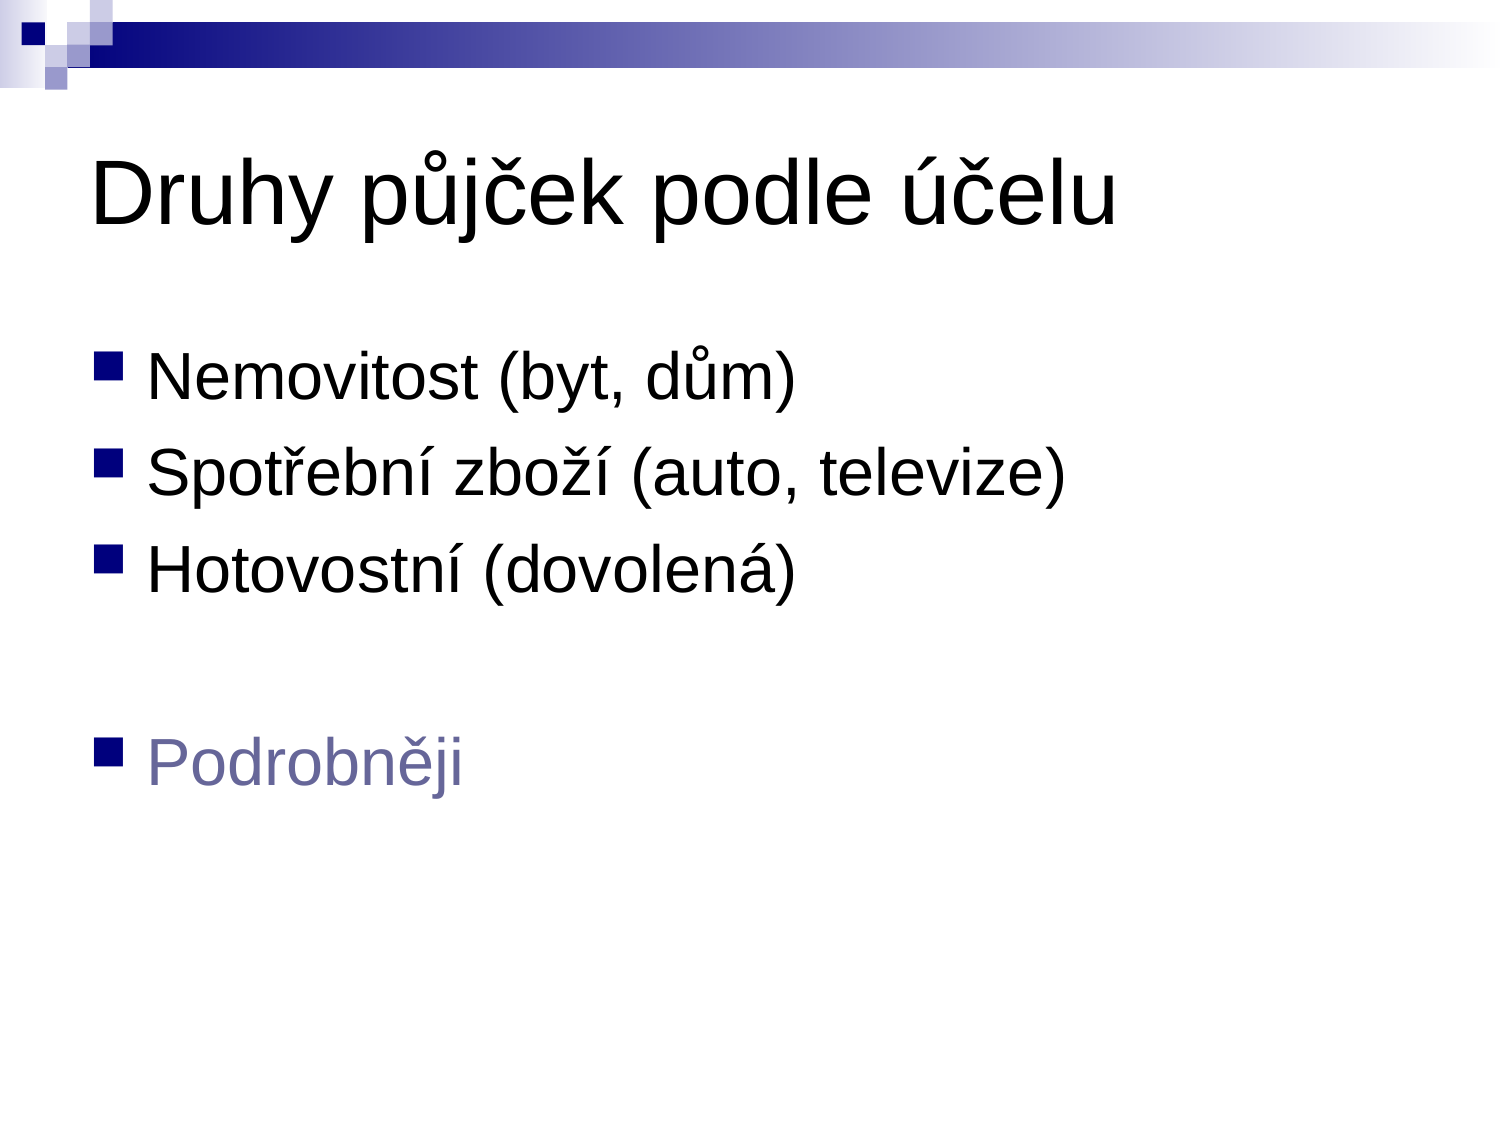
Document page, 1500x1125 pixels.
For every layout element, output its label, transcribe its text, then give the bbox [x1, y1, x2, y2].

list Nemovitost (byt, dům) Spotřební zboží (auto, televize) Hotovostní (dovolená) Podrobněji [75, 324, 1426, 963]
title Druhy půjček podle účelu [75, 75, 1426, 301]
